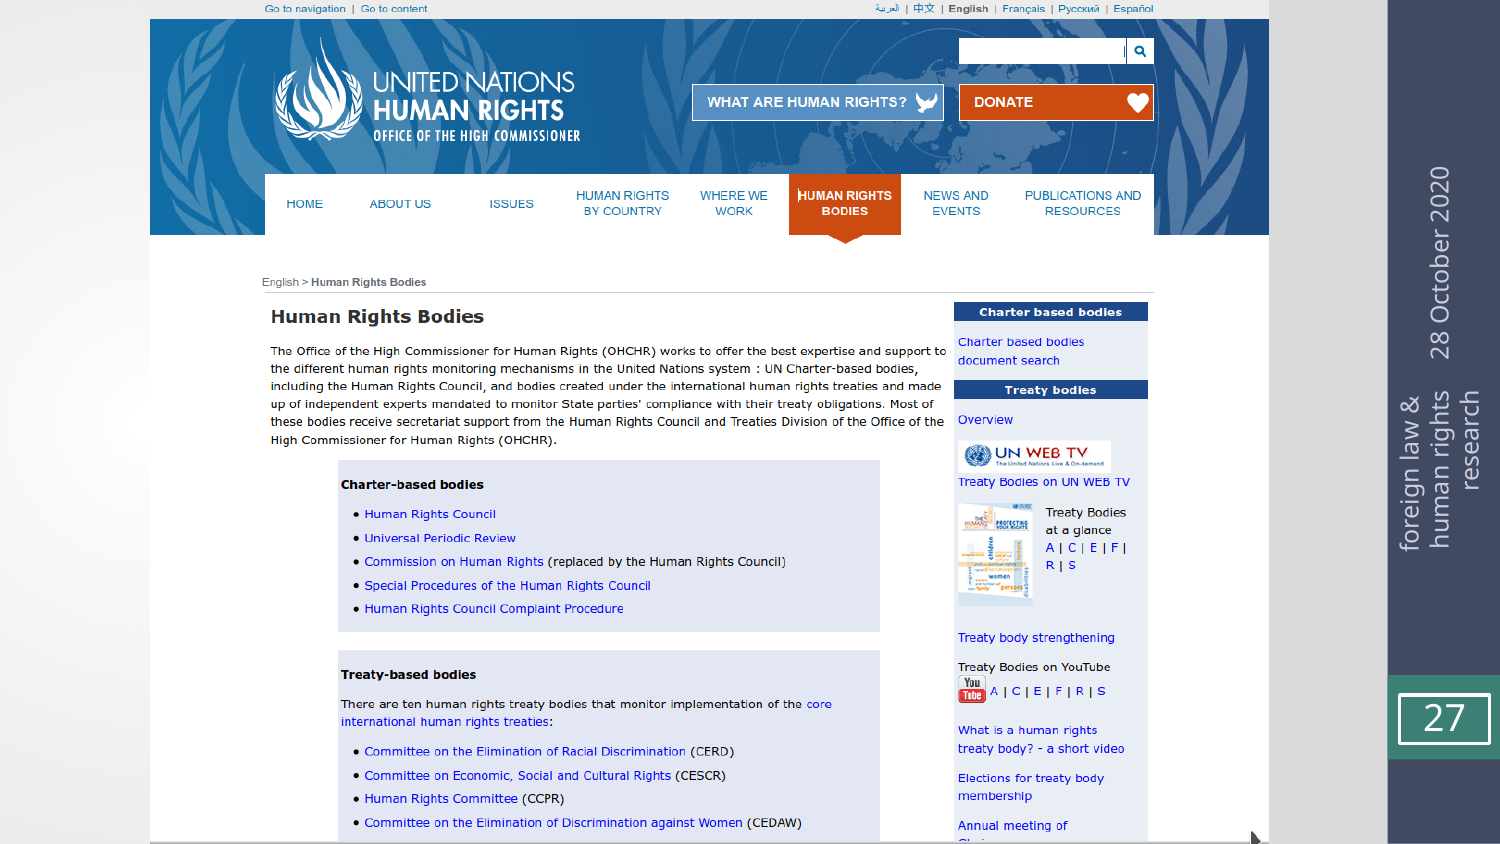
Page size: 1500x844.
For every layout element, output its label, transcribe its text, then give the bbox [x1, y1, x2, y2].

footer foreign law & human rights research [1408, 375, 1469, 667]
slide_number 28 October 2020 [1408, 75, 1469, 375]
slide_number <number> [1399, 695, 1490, 744]
picture [150, 0, 1269, 844]
